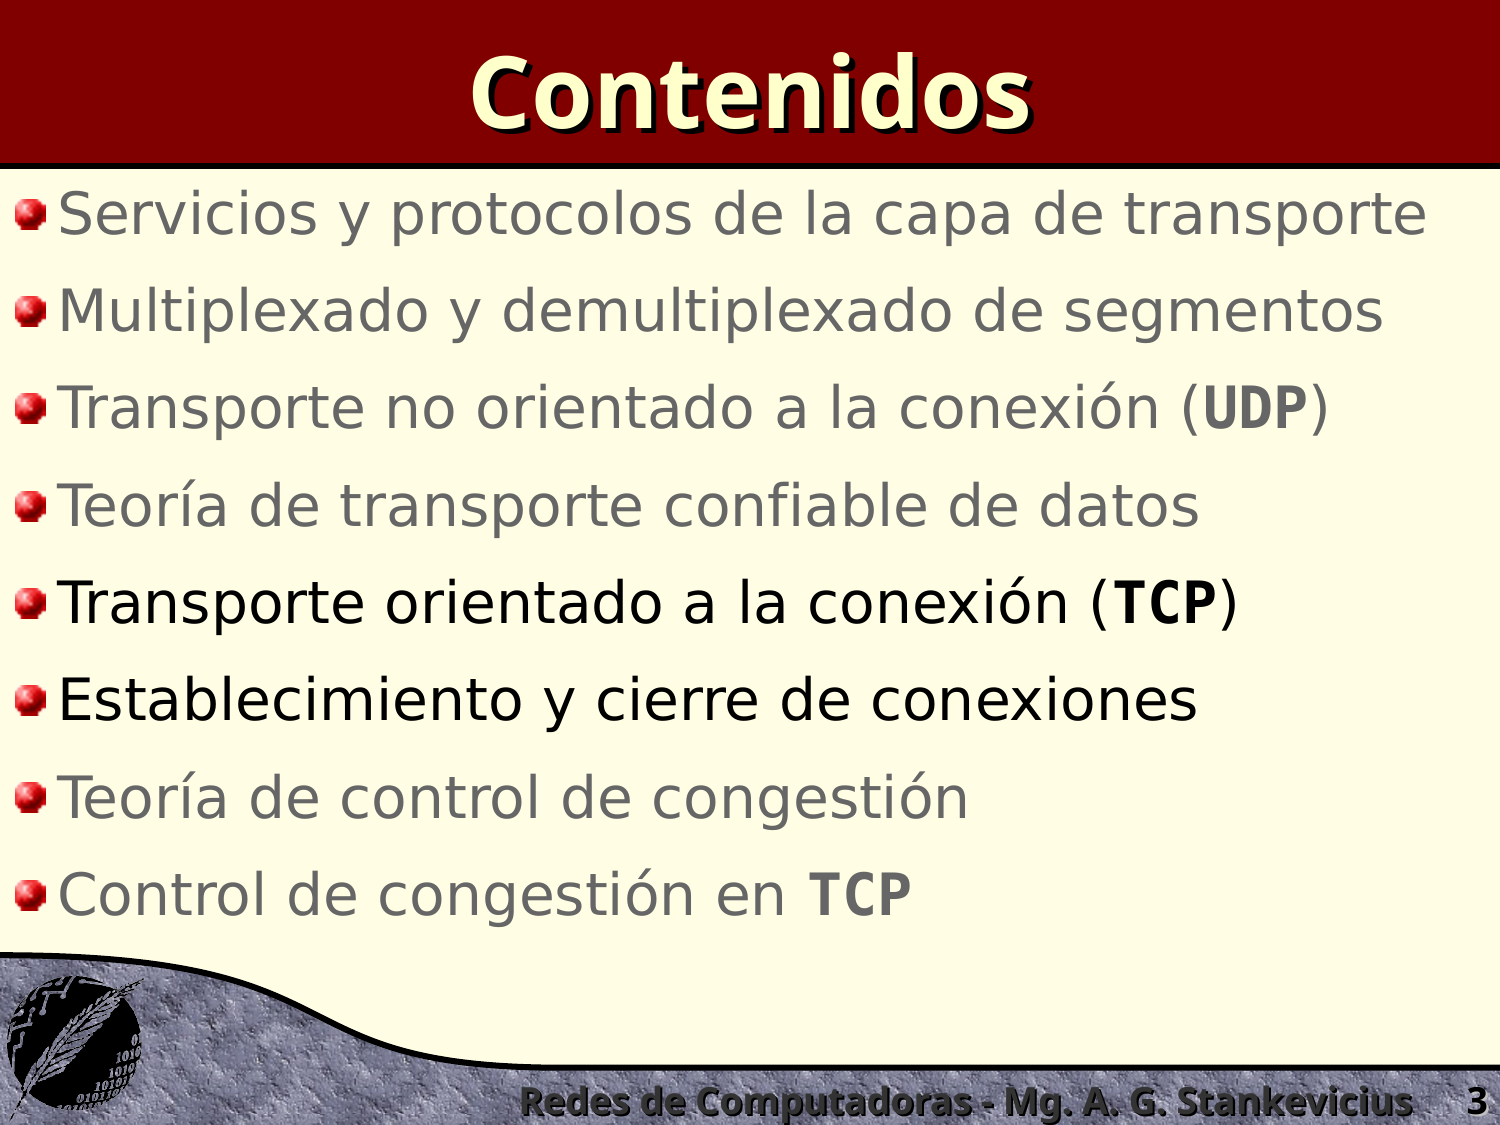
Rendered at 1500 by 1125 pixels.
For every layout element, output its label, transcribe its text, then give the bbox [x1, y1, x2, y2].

picture [0, 959, 1500, 1125]
title Contenidos [15, 5, 1485, 160]
picture [790, 1100, 795, 1110]
picture [1047, 1100, 1054, 1110]
list Servicios y protocolos de la capa de transporte Multiplexado y demultiplexado de segmentos Transporte no orientado a la conexión (UDP) Teoría de transporte confiable de datos Transporte orientado a la conexión (TCP) Establecimiento y cierre de conexiones Teoría de control de congestión Control de congestión en TCP [0, 180, 1500, 930]
